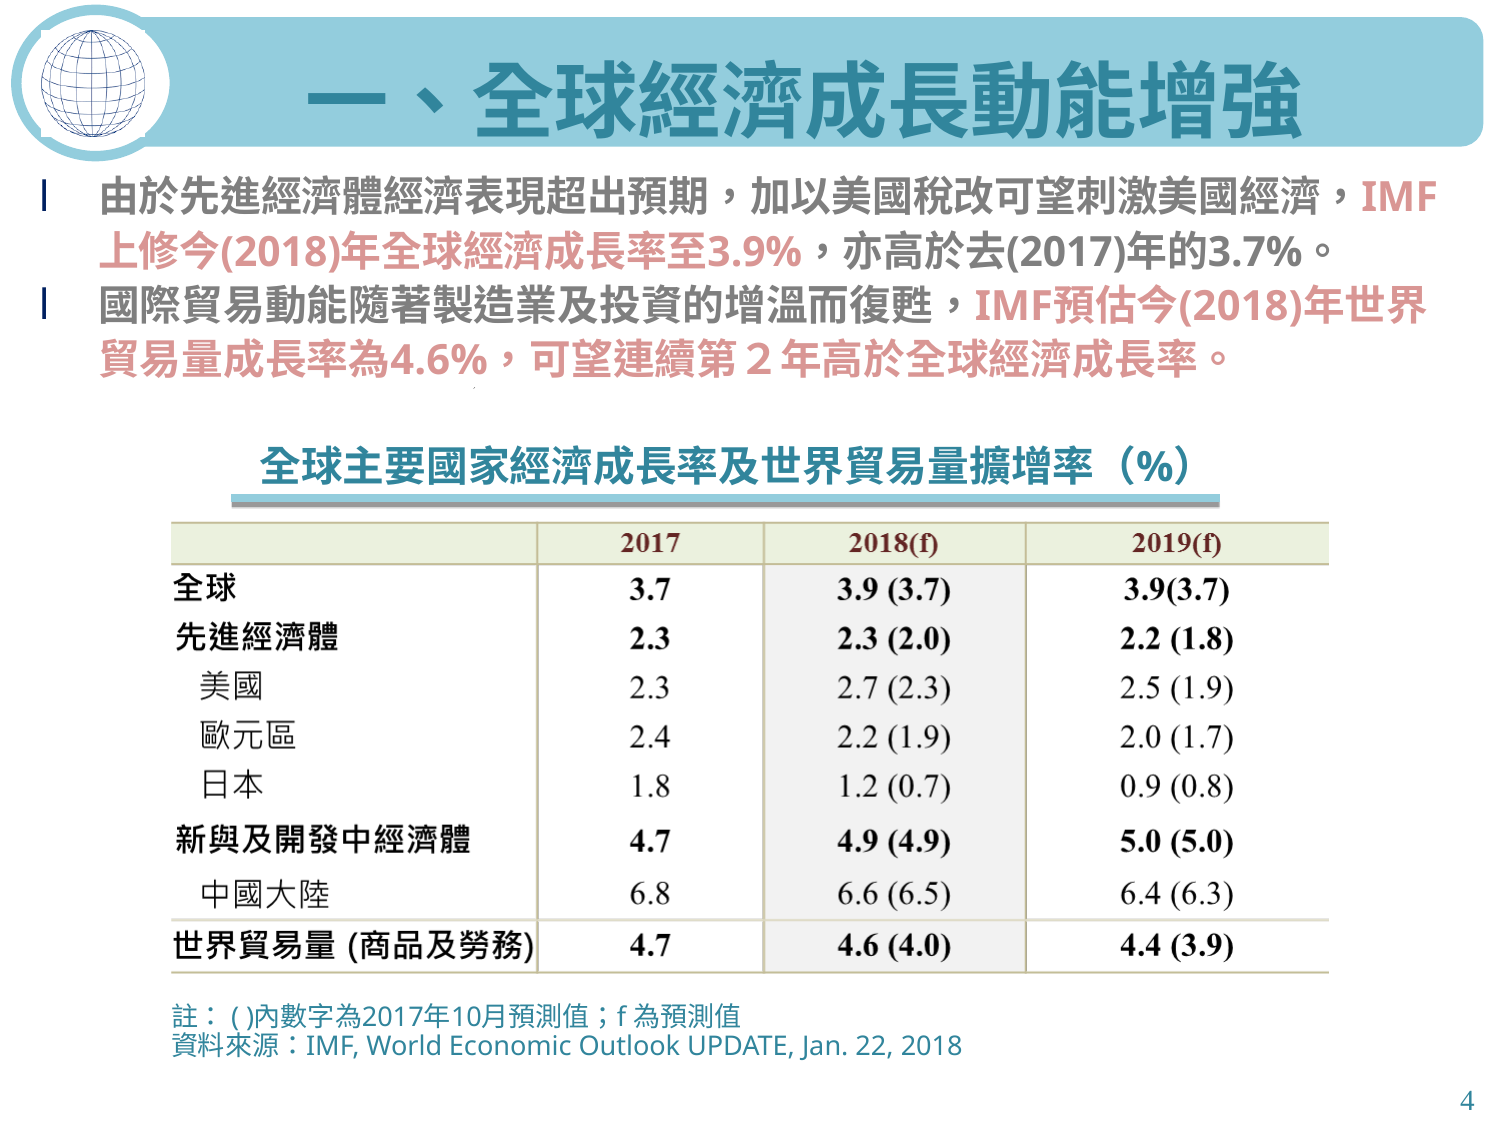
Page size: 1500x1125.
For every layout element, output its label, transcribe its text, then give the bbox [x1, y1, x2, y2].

title 一、全球經濟成長動能增強 [151, 40, 1458, 133]
text_box 註： ( )內數字為2017年10月預測值；f 為預測值 資料來源：IMF, World Economic Outlook UPDATE, Jan. 22, 2018 [155, 999, 1491, 1070]
picture [171, 515, 1329, 986]
picture [41, 30, 145, 137]
text_box 由於先進經濟體經濟表現超出預期，加以美國稅改可望刺激美國經濟，IMF 上修今(2018)年全球經濟成長率至3.9%，亦高於去(2017)年的3.7%。 國際貿易動能隨著製造業及投資的增溫而復甦，IMF預估今(2018)年世界 貿易量成長率為4.6%，可望連續第２年高於全球經濟成長率。 [1, 172, 1483, 422]
text_box 全球主要國家經濟成長率及世界貿易量擴增率（%） [159, 432, 1325, 499]
